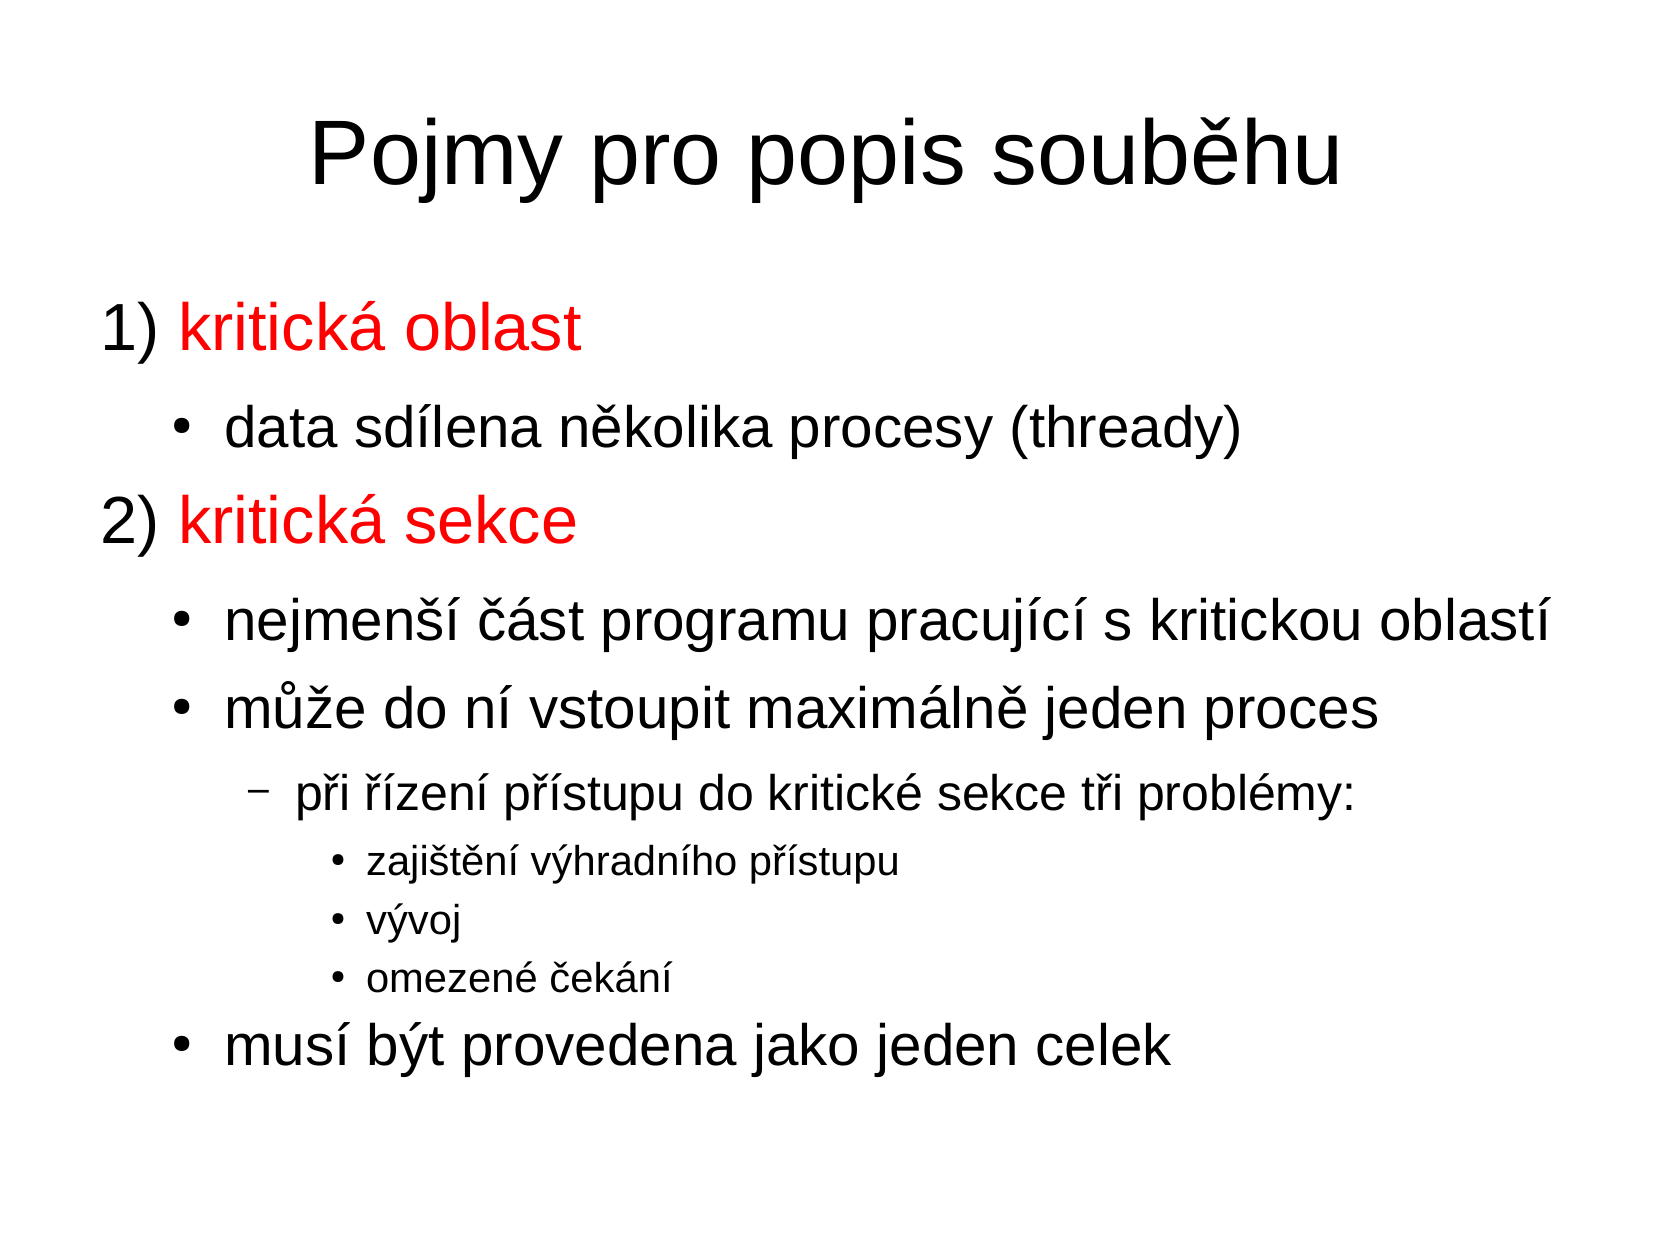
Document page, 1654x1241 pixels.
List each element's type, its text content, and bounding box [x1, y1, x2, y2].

list kritická oblast data sdílena několika procesy (thready) kritická sekce nejmenší část programu pracující s kritickou oblastí může do ní vstoupit maximálně jeden proces při řízení přístupu do kritické sekce tři problémy: zajištění výhradního přístupu vývoj omezené čekání musí být provedena jako jeden celek [82, 290, 1571, 1094]
title Pojmy pro popis souběhu [82, 56, 1571, 250]
